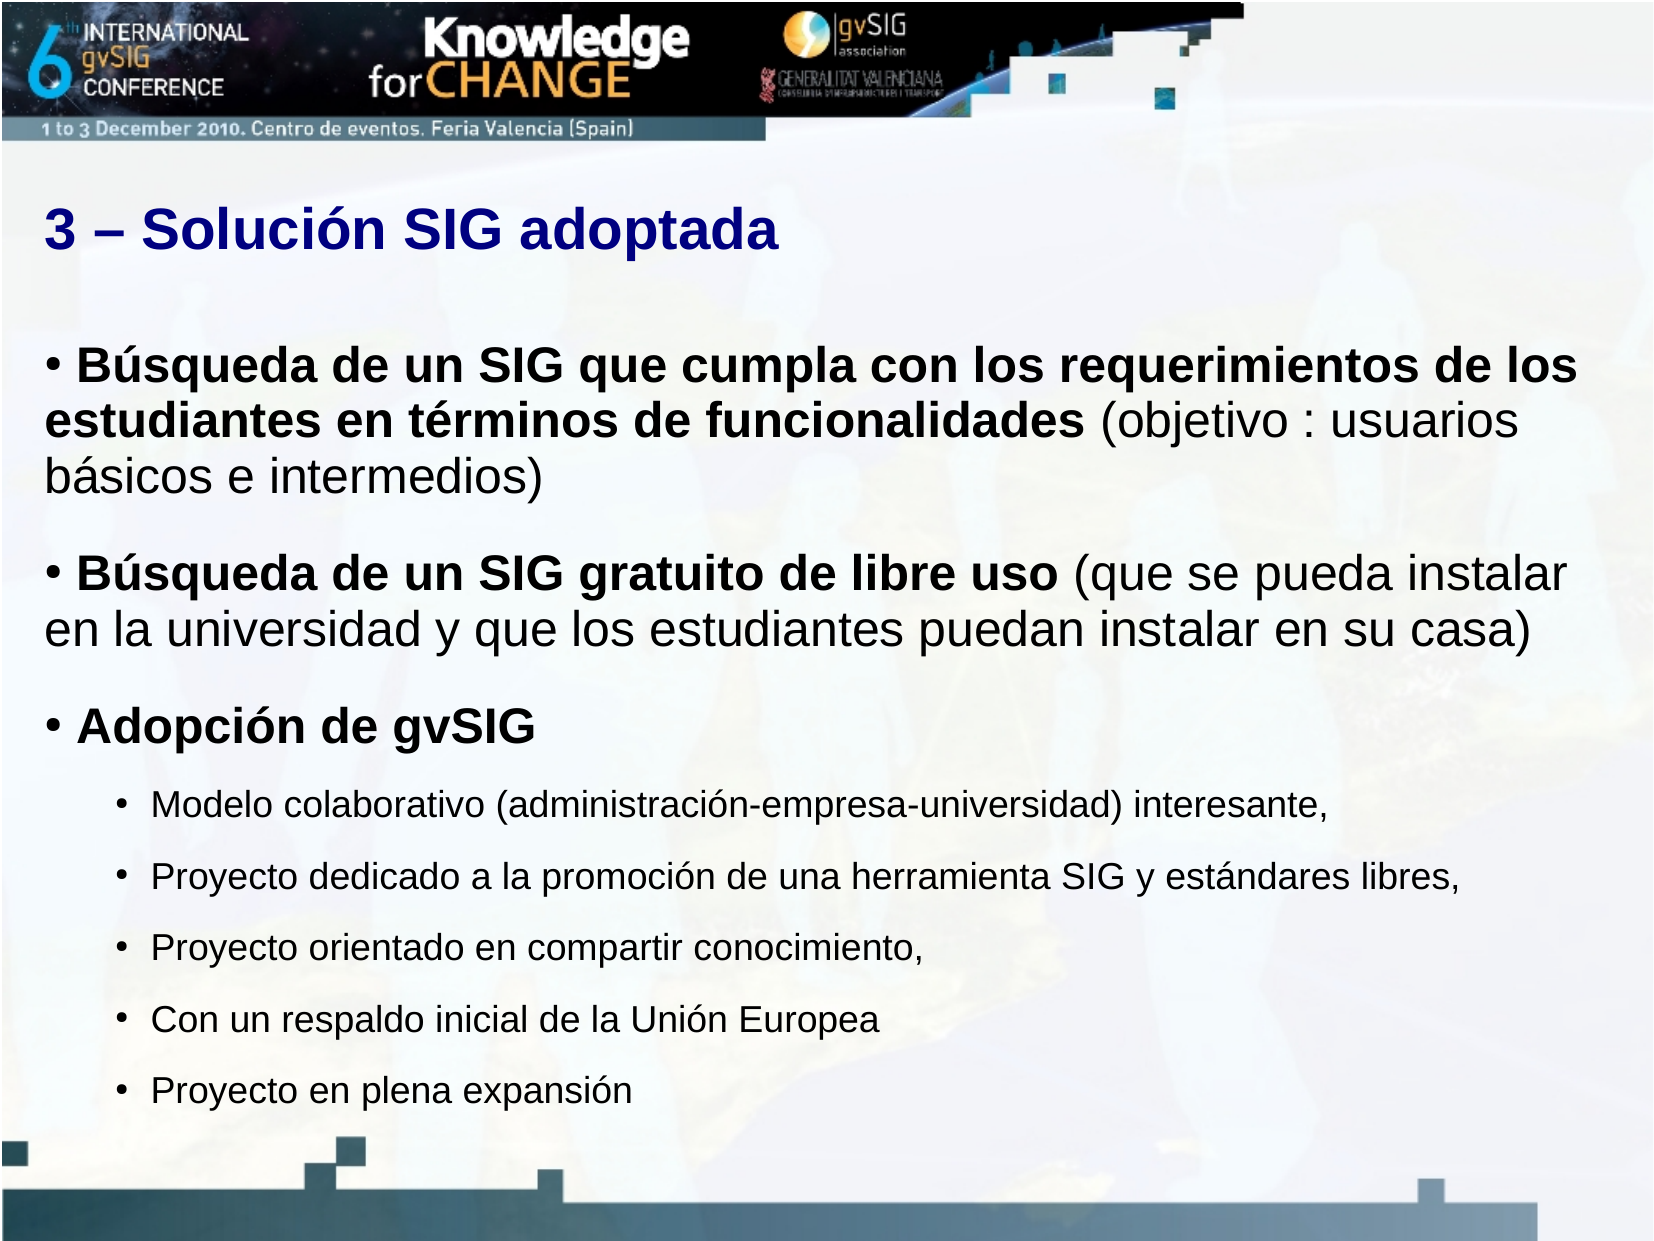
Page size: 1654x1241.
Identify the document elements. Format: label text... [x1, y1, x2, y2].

text_box 3 – Solución SIG adoptada Búsqueda de un SIG que cumpla con los requerimientos de los estudiantes en términos de funcionalidades (objetivo : usuarios básicos e intermedios) Búsqueda de un SIG gratuito de libre uso (que se pueda instalar en la universidad y que los estudiantes puedan instalar en su casa) Adopción de gvSIG Modelo colaborativo (administración-empresa-universidad) interesante, Proyecto dedicado a la promoción de una herramienta SIG y estándares libres, Proyecto orientado en compartir conocimiento, Con un respaldo inicial de la Unión Europea Proyecto en plena expansión [29, 188, 1625, 1127]
picture [2, 2, 1654, 1241]
